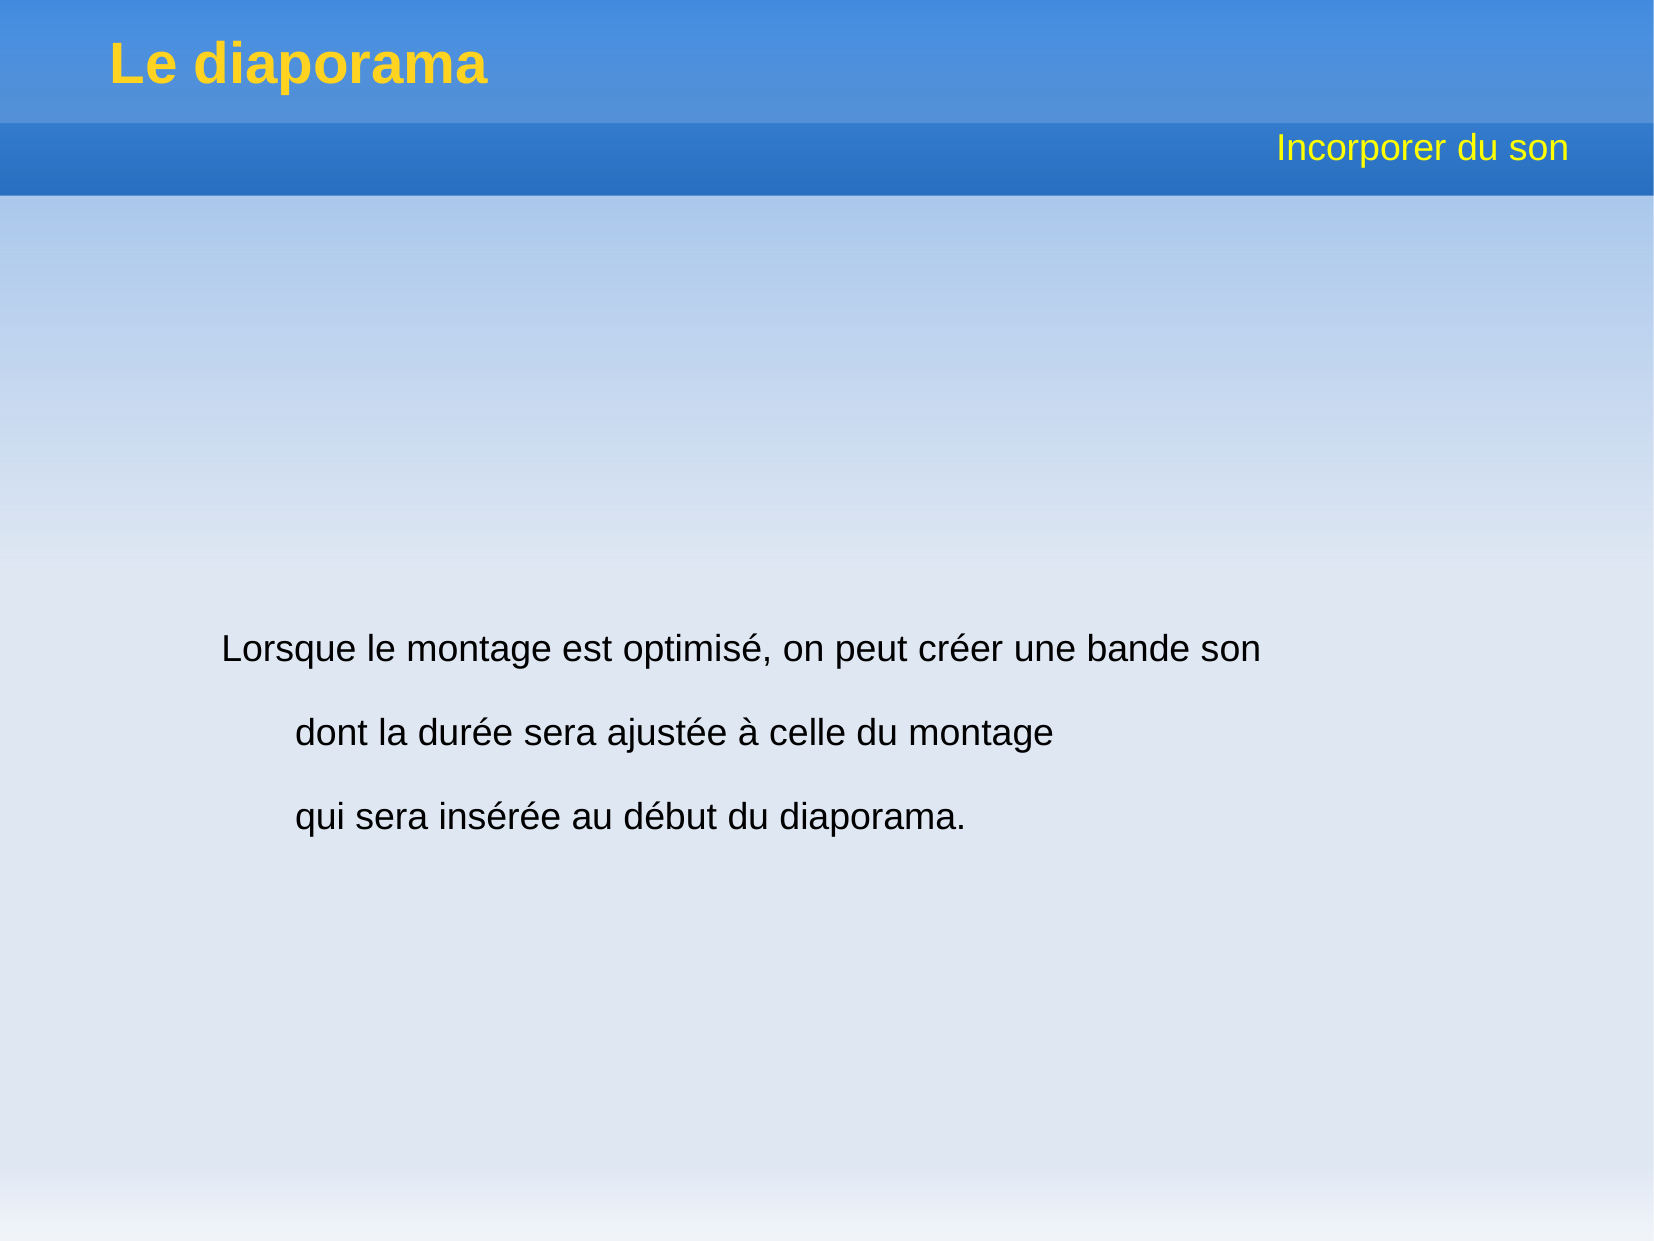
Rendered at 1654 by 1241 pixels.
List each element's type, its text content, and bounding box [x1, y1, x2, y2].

text_box Incorporer du son [1240, 77, 1654, 177]
text_box Le diaporama [5, 17, 609, 107]
text_box Lorsque le montage est optimisé, on peut créer une bande son dont la durée sera ajustée à celle du montage qui sera insérée au début du diaporama. [206, 620, 1329, 846]
picture [0, 0, 1654, 206]
title [0, 206, 1654, 1241]
